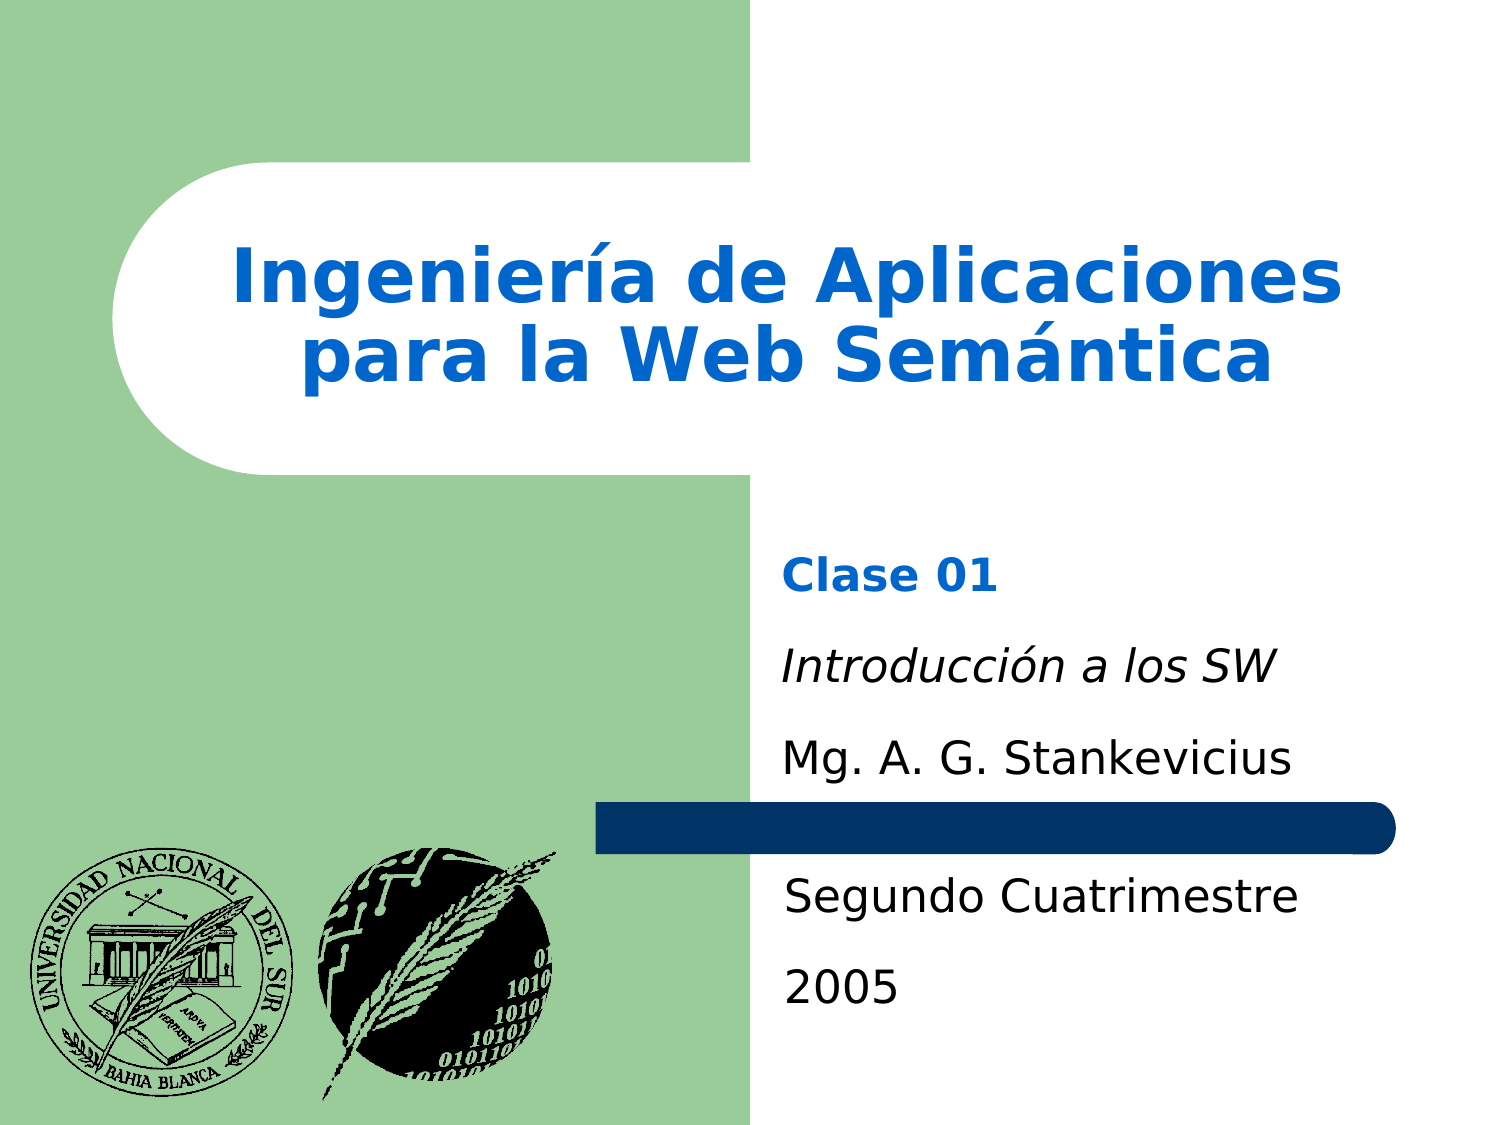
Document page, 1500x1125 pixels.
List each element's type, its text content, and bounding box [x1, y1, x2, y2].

text_box Segundo Cuatrimestre 2005 [769, 861, 1466, 1022]
title Ingeniería de Aplicaciones para la Web Semántica [112, 162, 1463, 475]
picture [313, 846, 556, 1106]
picture [21, 833, 305, 1106]
text_box Clase 01 Introducción a los SW Mg. A. G. Stankevicius [766, 541, 1463, 793]
